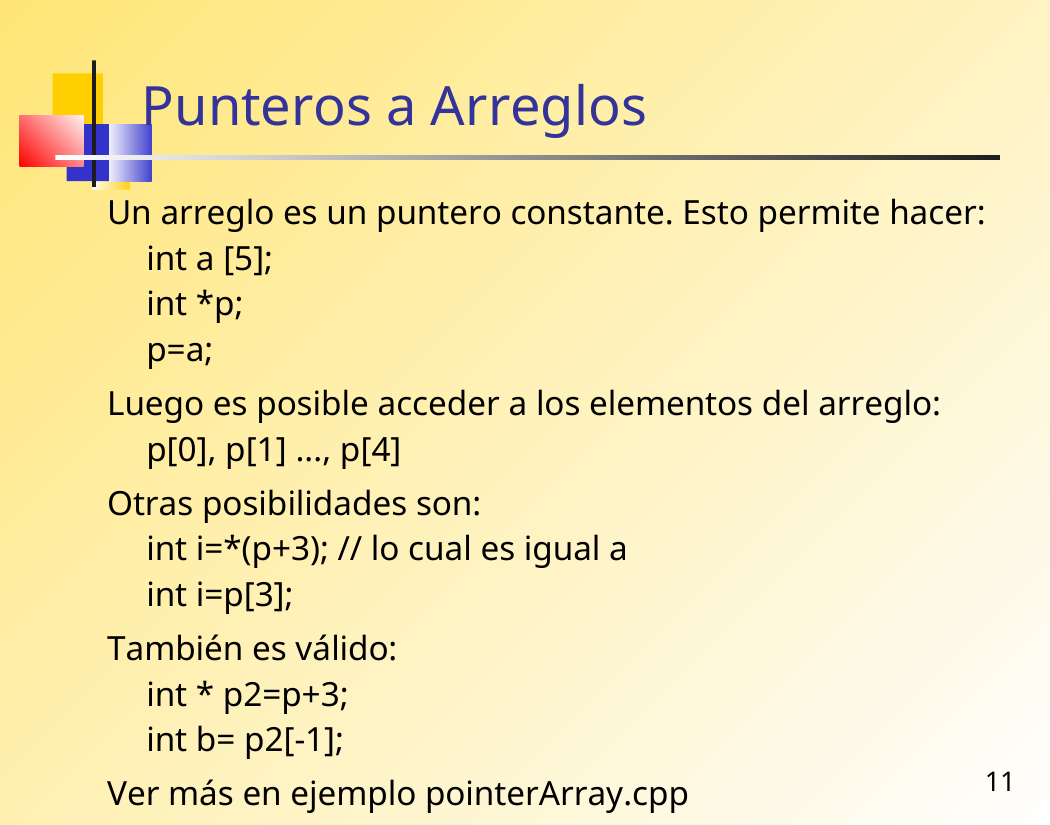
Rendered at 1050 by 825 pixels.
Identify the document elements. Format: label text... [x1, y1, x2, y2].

title Punteros a Arreglos [131, 0, 1026, 147]
list Un arreglo es un puntero constante. Esto permite hacer: int a [5]; int *p; p=a; Luego es posible acceder a los elementos del arreglo: p[0], p[1] ..., p[4] Otras posibilidades son: int i=*(p+3); // lo cual es igual a int i=p[3]; También es válido: int * p2=p+3; int b= p2[-1]; Ver más en ejemplo pointerArray.cpp [96, 183, 1023, 754]
